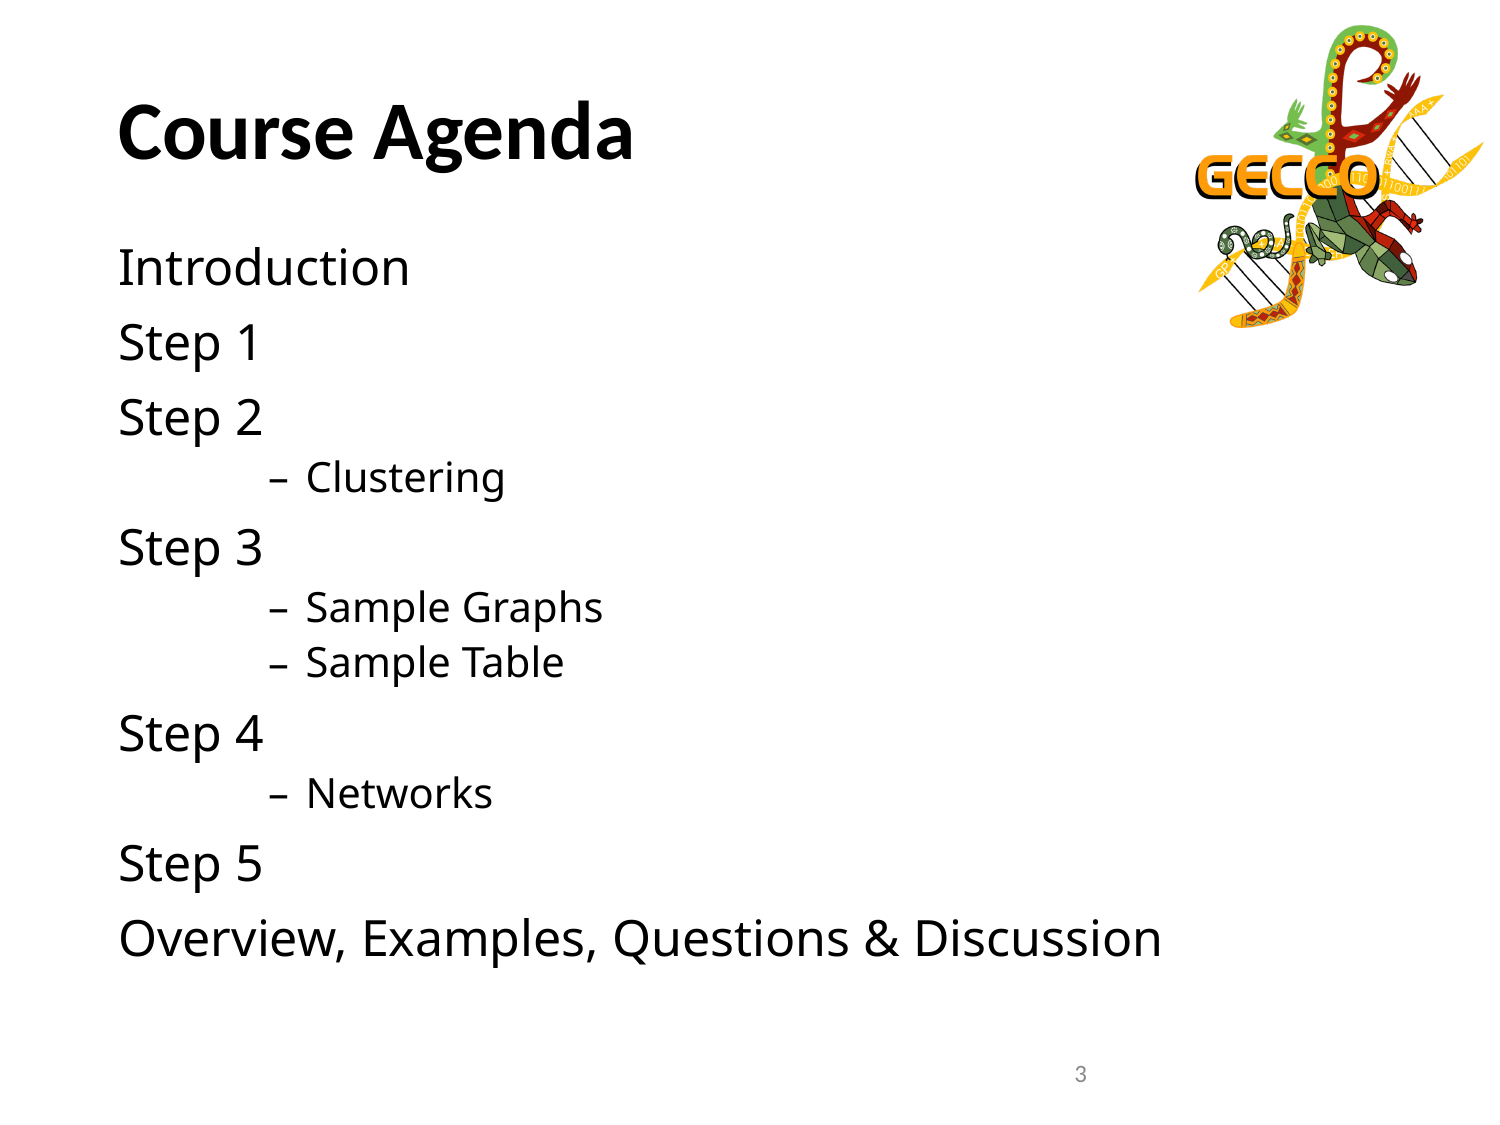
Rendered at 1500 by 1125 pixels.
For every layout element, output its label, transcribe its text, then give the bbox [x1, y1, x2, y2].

title Course Agenda [103, 59, 1397, 207]
list Introduction Step 1 Step 2 Clustering Step 3 Sample Graphs Sample Table Step 4 Networks Step 5 Overview, Examples, Questions & Discussion [103, 234, 1397, 1014]
text_box <number> [1059, 1042, 1397, 1103]
picture [1187, 15, 1492, 336]
